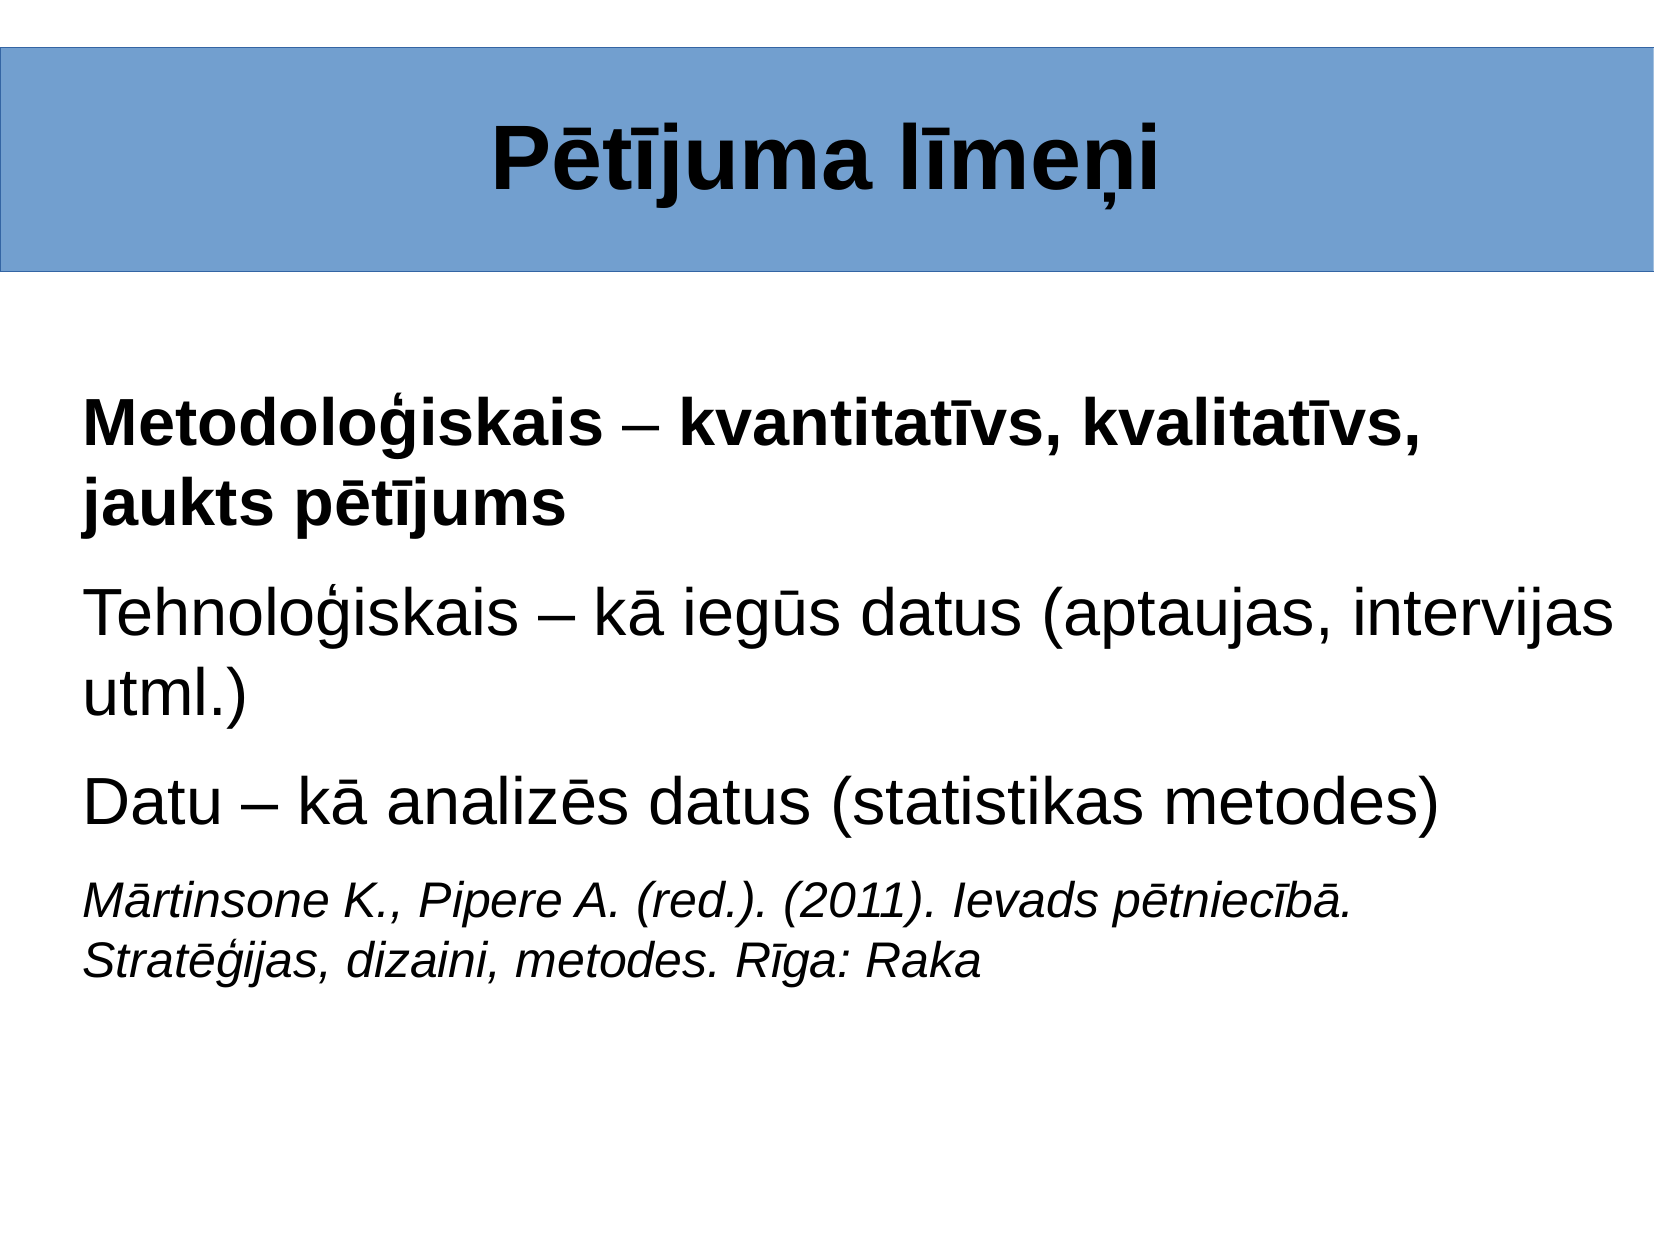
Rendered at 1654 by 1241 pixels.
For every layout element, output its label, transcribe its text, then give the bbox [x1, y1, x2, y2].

title Pētījuma līmeņi [82, 49, 1571, 257]
text_box [0, 47, 1654, 272]
list Metodoloģiskais – kvantitatīvs, kvalitatīvs, jaukts pētījums Tehnoloģiskais – kā iegūs datus (aptaujas, intervijas utml.) Datu – kā analizēs datus (statistikas metodes) Mārtinsone K., Pipere A. (red.). (2011). Ievads pētniecībā. Stratēģijas, dizaini, metodes. Rīga: Raka [82, 378, 1619, 1099]
